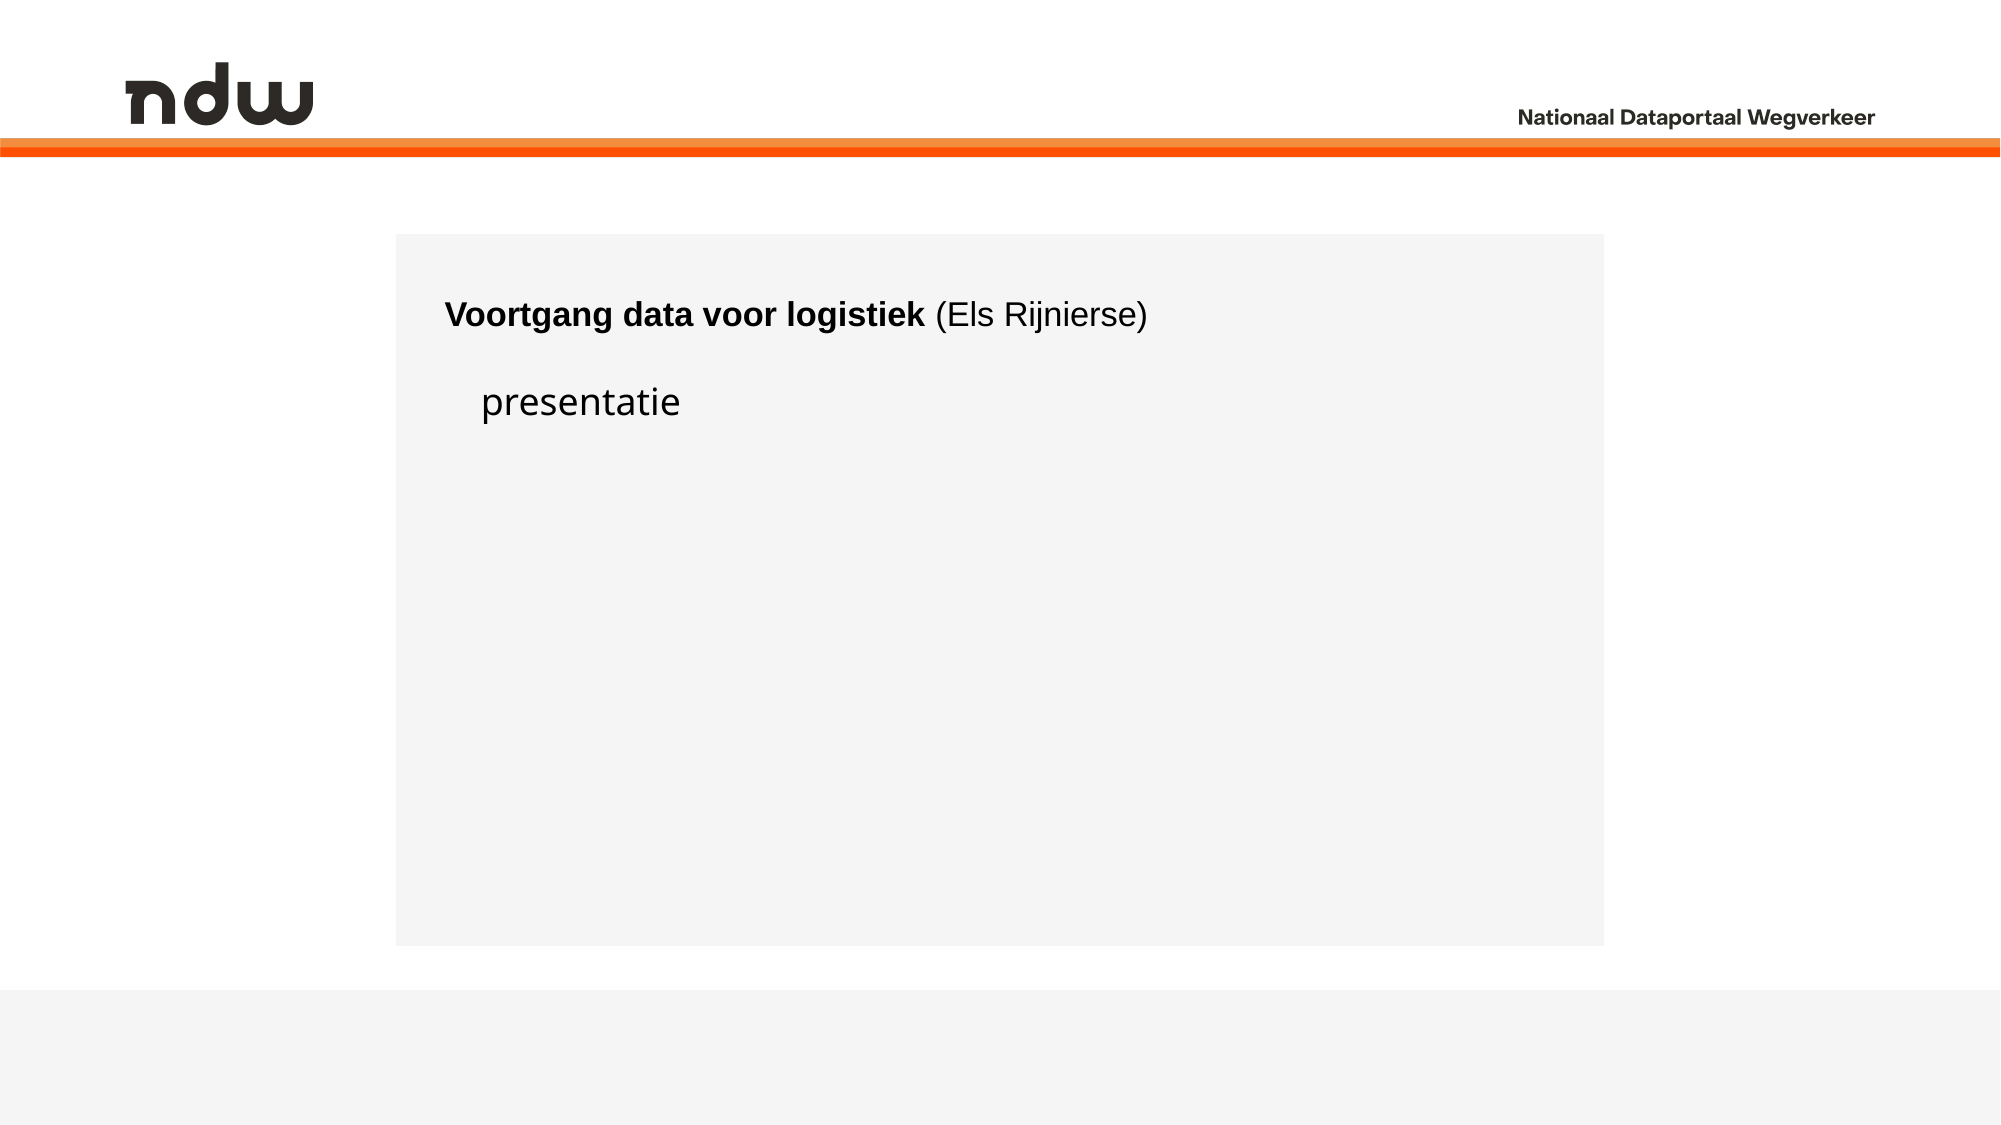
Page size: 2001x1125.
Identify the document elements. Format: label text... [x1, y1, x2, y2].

list presentatie [428, 370, 1597, 928]
title Voortgang data voor logistiek (Els Rijnierse) [429, 289, 1598, 383]
